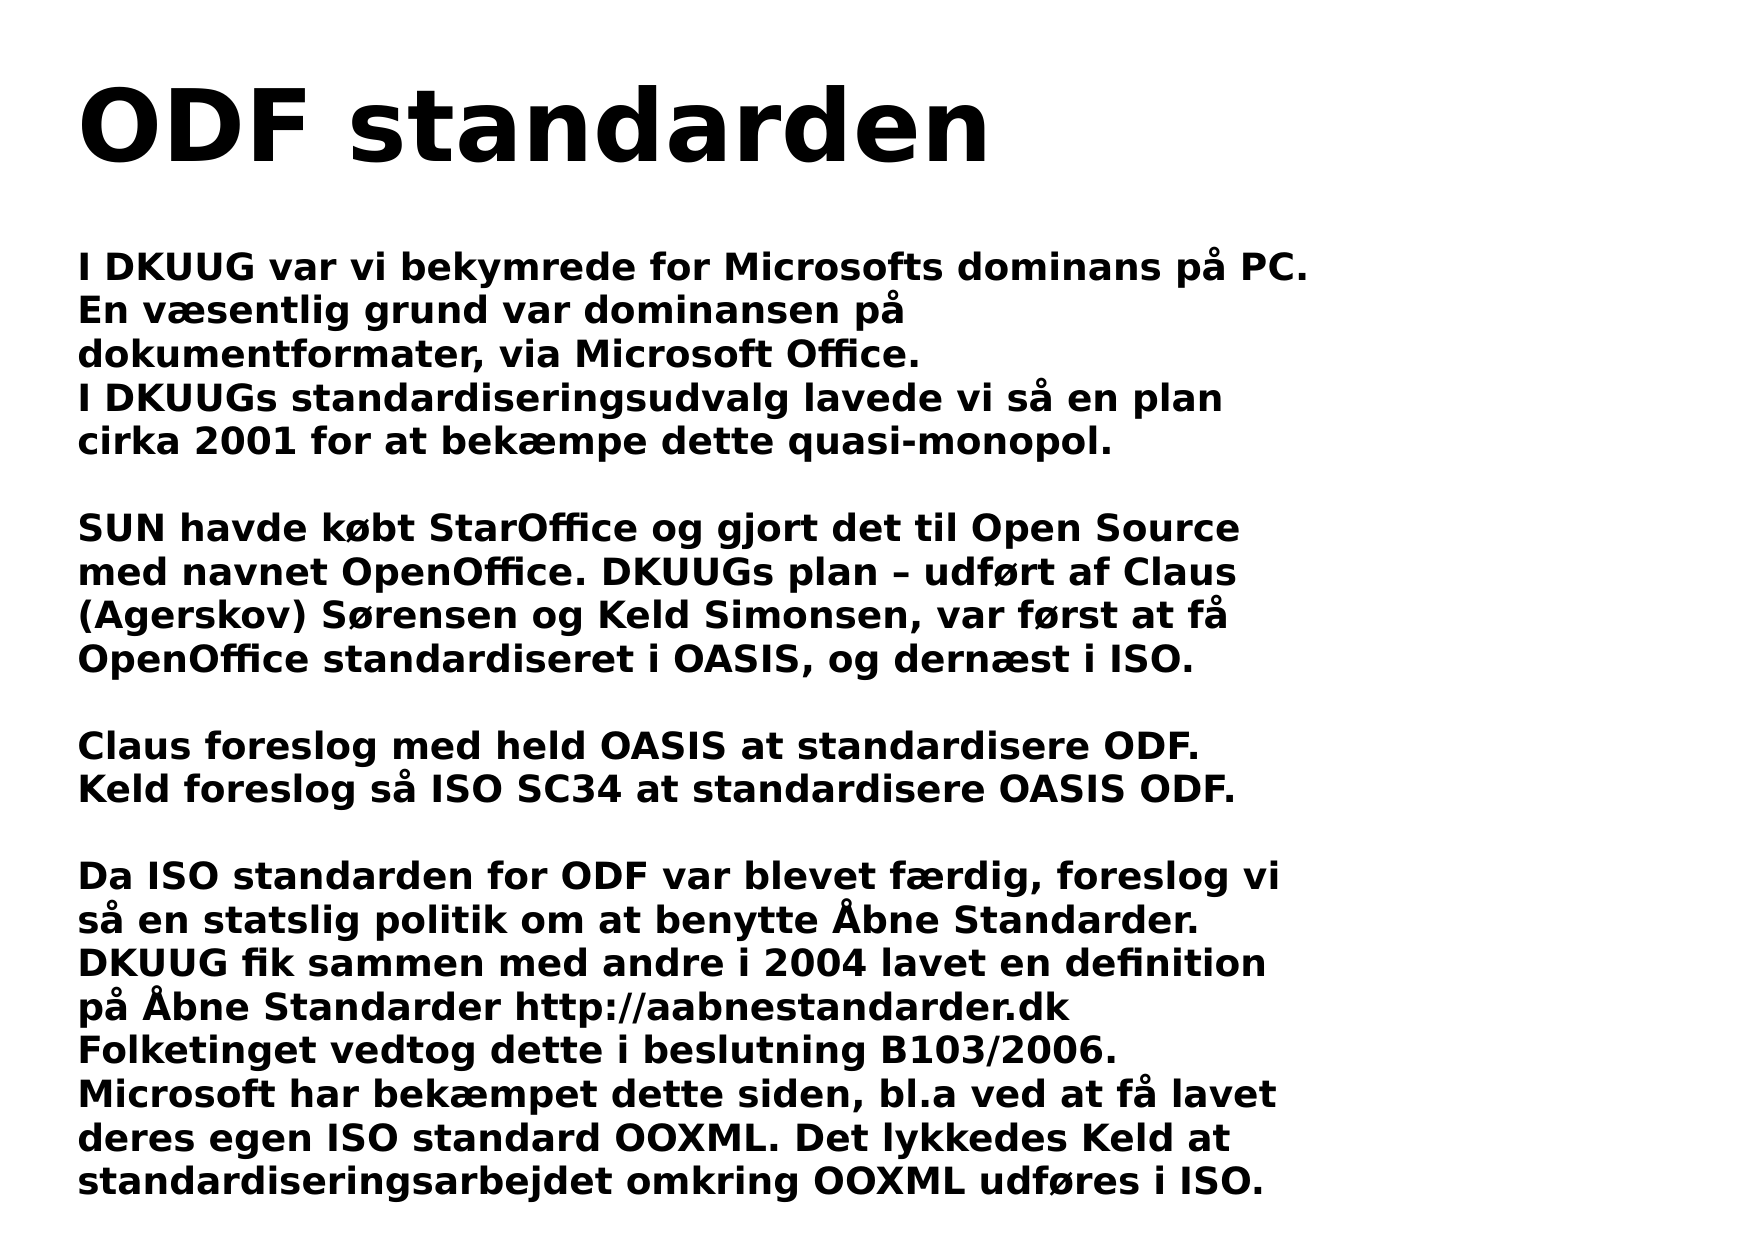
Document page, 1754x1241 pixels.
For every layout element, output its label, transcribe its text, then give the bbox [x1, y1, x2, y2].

text_box I DKUUG var vi bekymrede for Microsofts dominans på PC. En væsentlig grund var dominansen på dokumentformater, via Microsoft Office. I DKUUGs standardiseringsudvalg lavede vi så en plan cirka 2001 for at bekæmpe dette quasi-monopol. SUN havde købt StarOffice og gjort det til Open Source med navnet OpenOffice. DKUUGs plan – udført af Claus (Agerskov) Sørensen og Keld Simonsen, var først at få OpenOffice standardiseret i OASIS, og dernæst i ISO. Claus foreslog med held OASIS at standardisere ODF. Keld foreslog så ISO SC34 at standardisere OASIS ODF. Da ISO standarden for ODF var blevet færdig, foreslog vi så en statslig politik om at benytte Åbne Standarder. DKUUG fik sammen med andre i 2004 lavet en definition på Åbne Standarder http://aabnestandarder.dk Folketinget vedtog dette i beslutning B103/2006. Microsoft har bekæmpet dette siden, bl.a ved at få lavet deres egen ISO standard OOXML. Det lykkedes Keld at standardiseringsarbejdet omkring OOXML udføres i ISO. [62, 151, 1336, 1211]
text_box ODF standarden [62, 61, 1388, 193]
